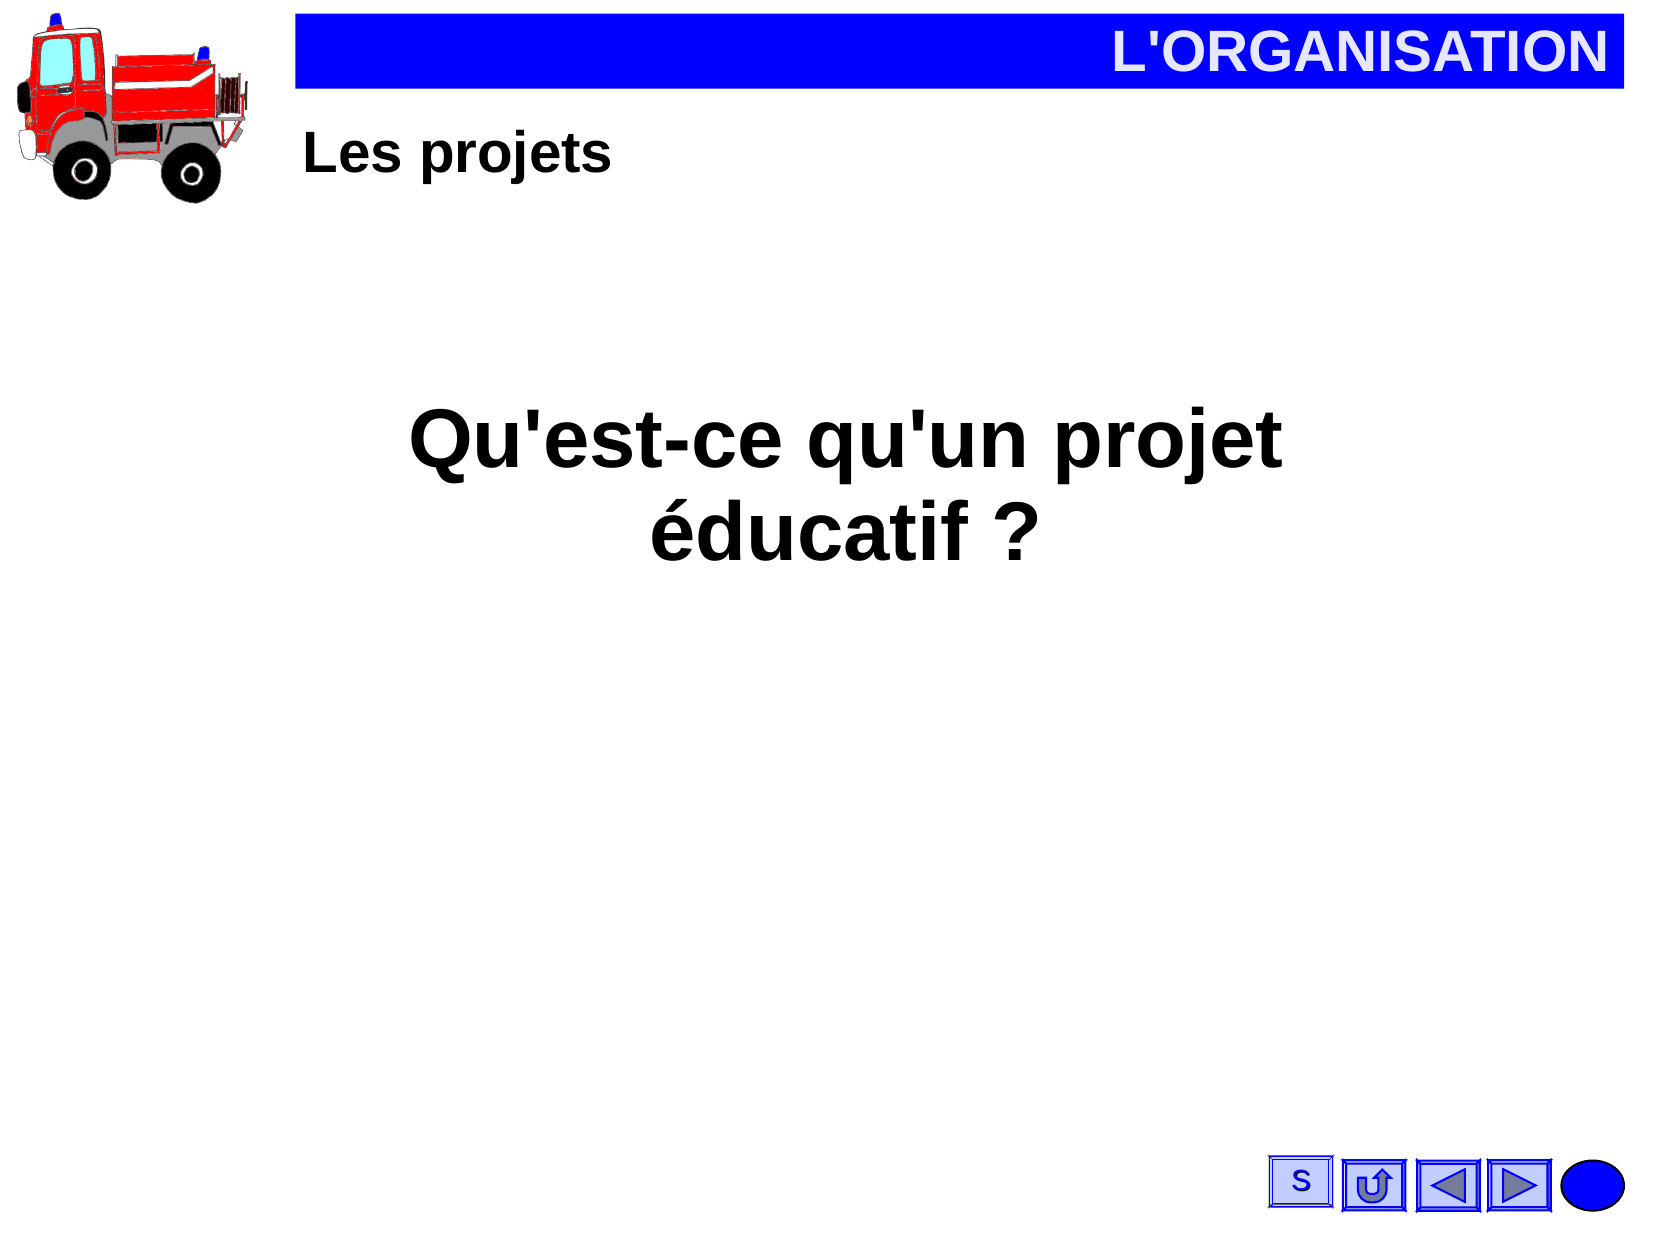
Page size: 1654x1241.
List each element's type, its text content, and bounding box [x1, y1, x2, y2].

text_box Les projets [287, 112, 630, 193]
picture [8, 8, 257, 216]
text_box [1561, 1160, 1625, 1211]
list Qu'est-ce qu'un projet éducatif ? [189, 295, 1447, 901]
text_box L'ORGANISATION [295, 13, 1625, 89]
